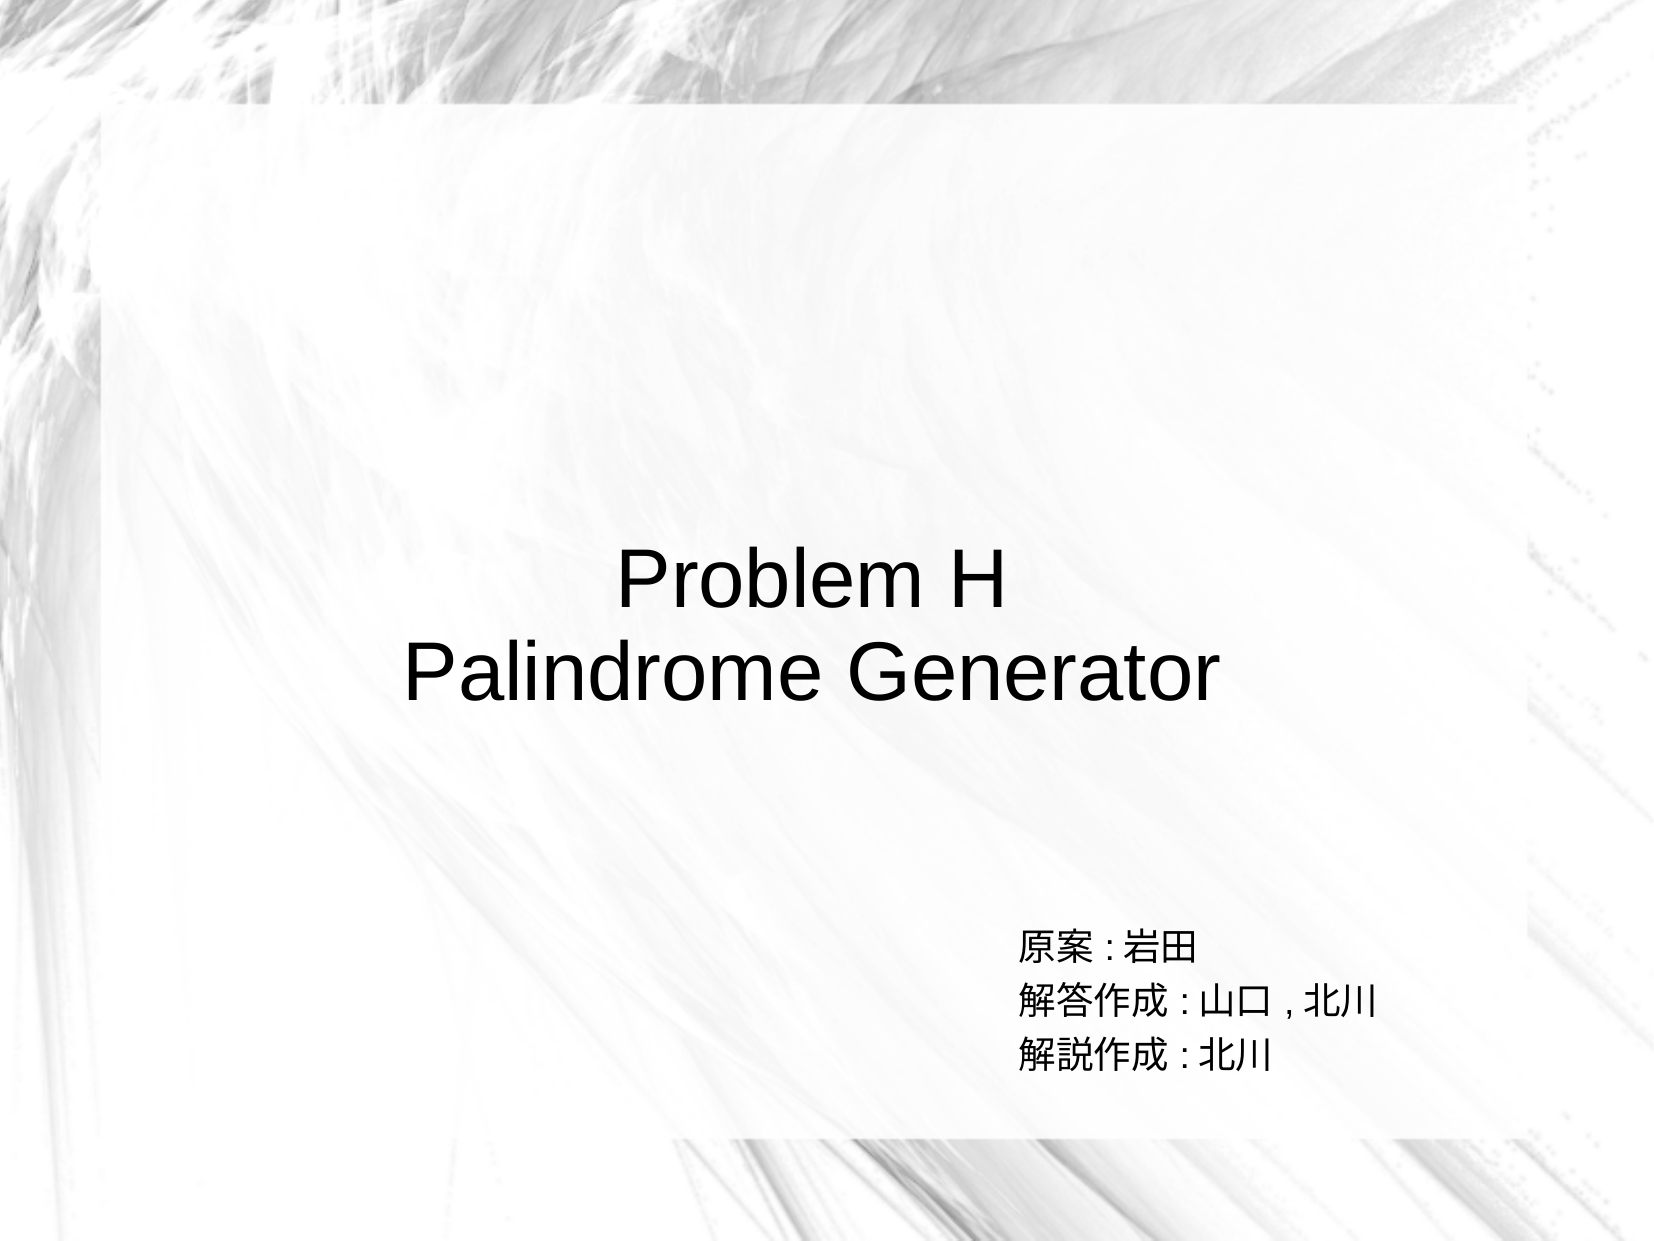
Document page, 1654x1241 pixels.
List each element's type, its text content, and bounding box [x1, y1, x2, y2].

picture [0, 0, 1654, 1241]
subtitle Problem H Palindrome Generator [118, 112, 1506, 1139]
text_box 原案:岩田 解答作成:山口,北川 解説作成:北川 [1003, 909, 1536, 1051]
